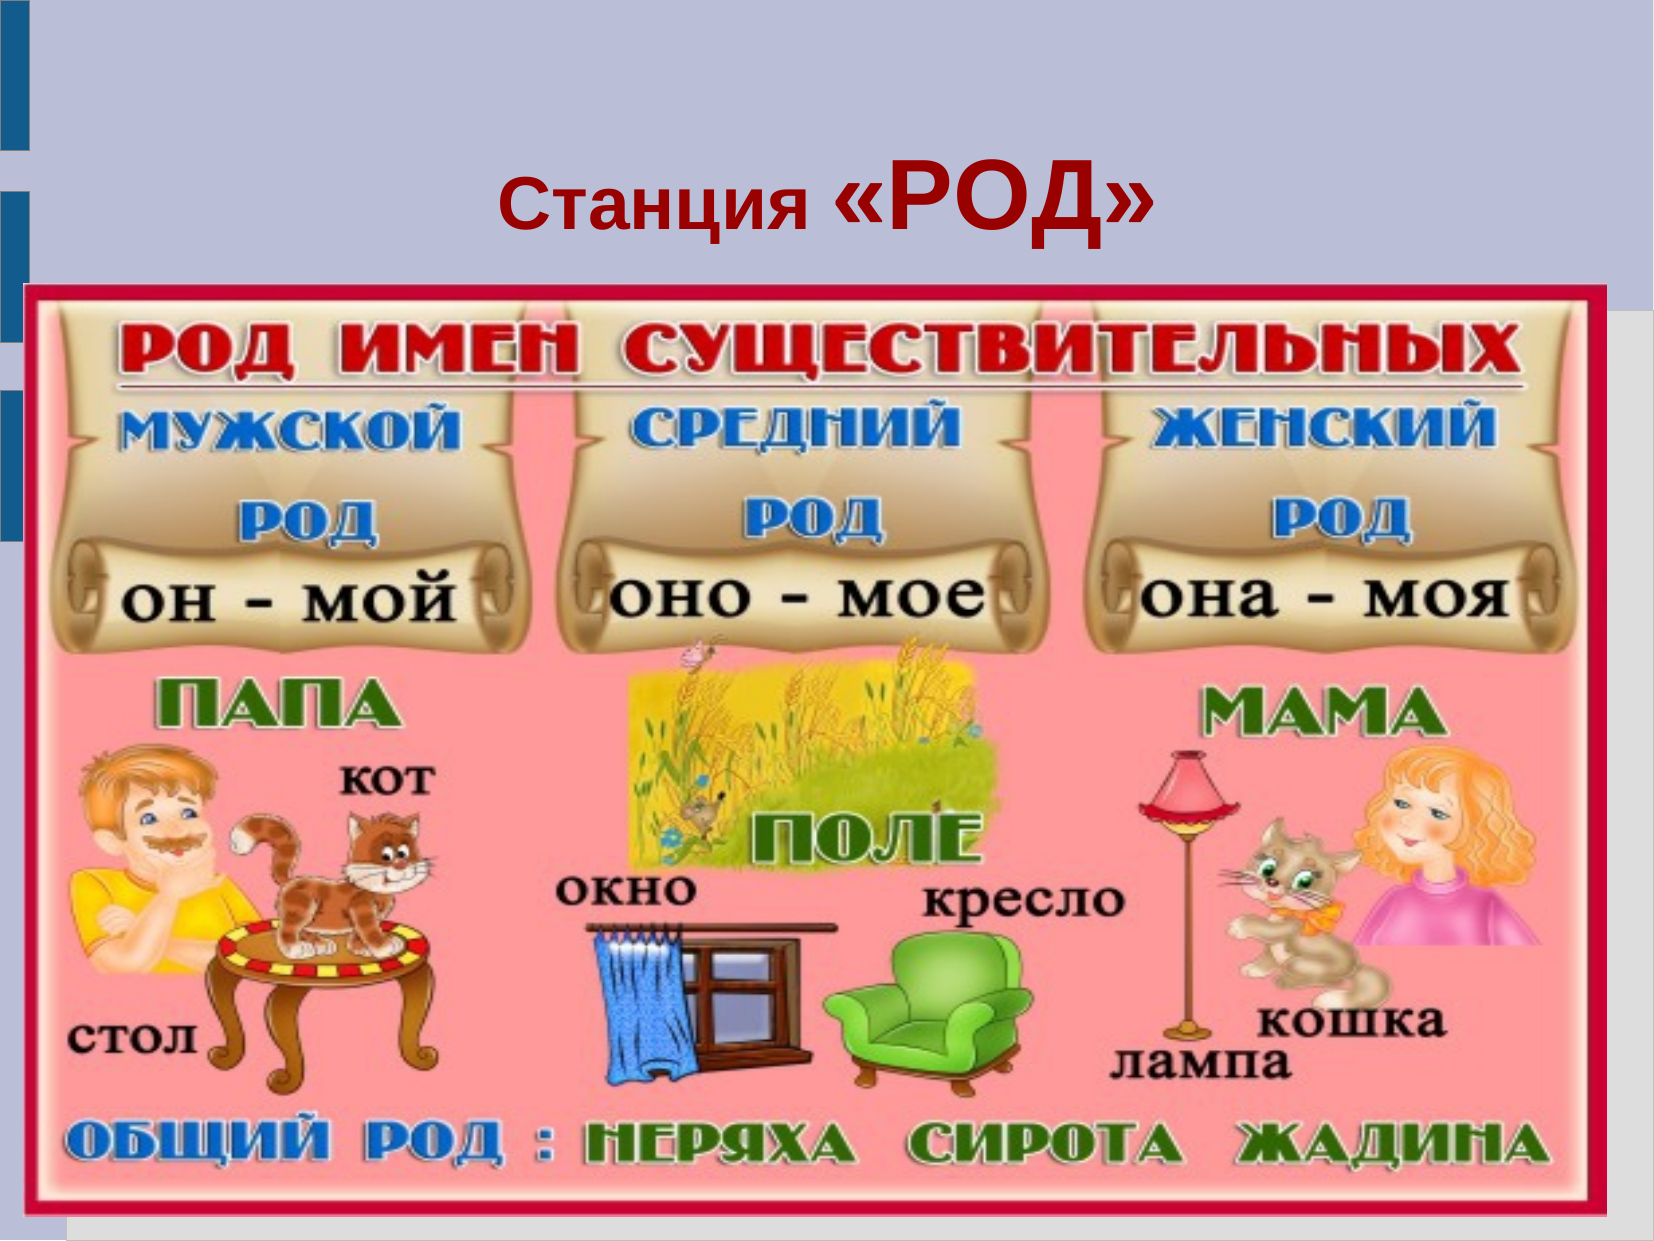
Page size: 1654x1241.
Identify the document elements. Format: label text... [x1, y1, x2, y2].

title Станция «РОД» [121, 91, 1534, 283]
picture [23, 283, 1607, 1217]
